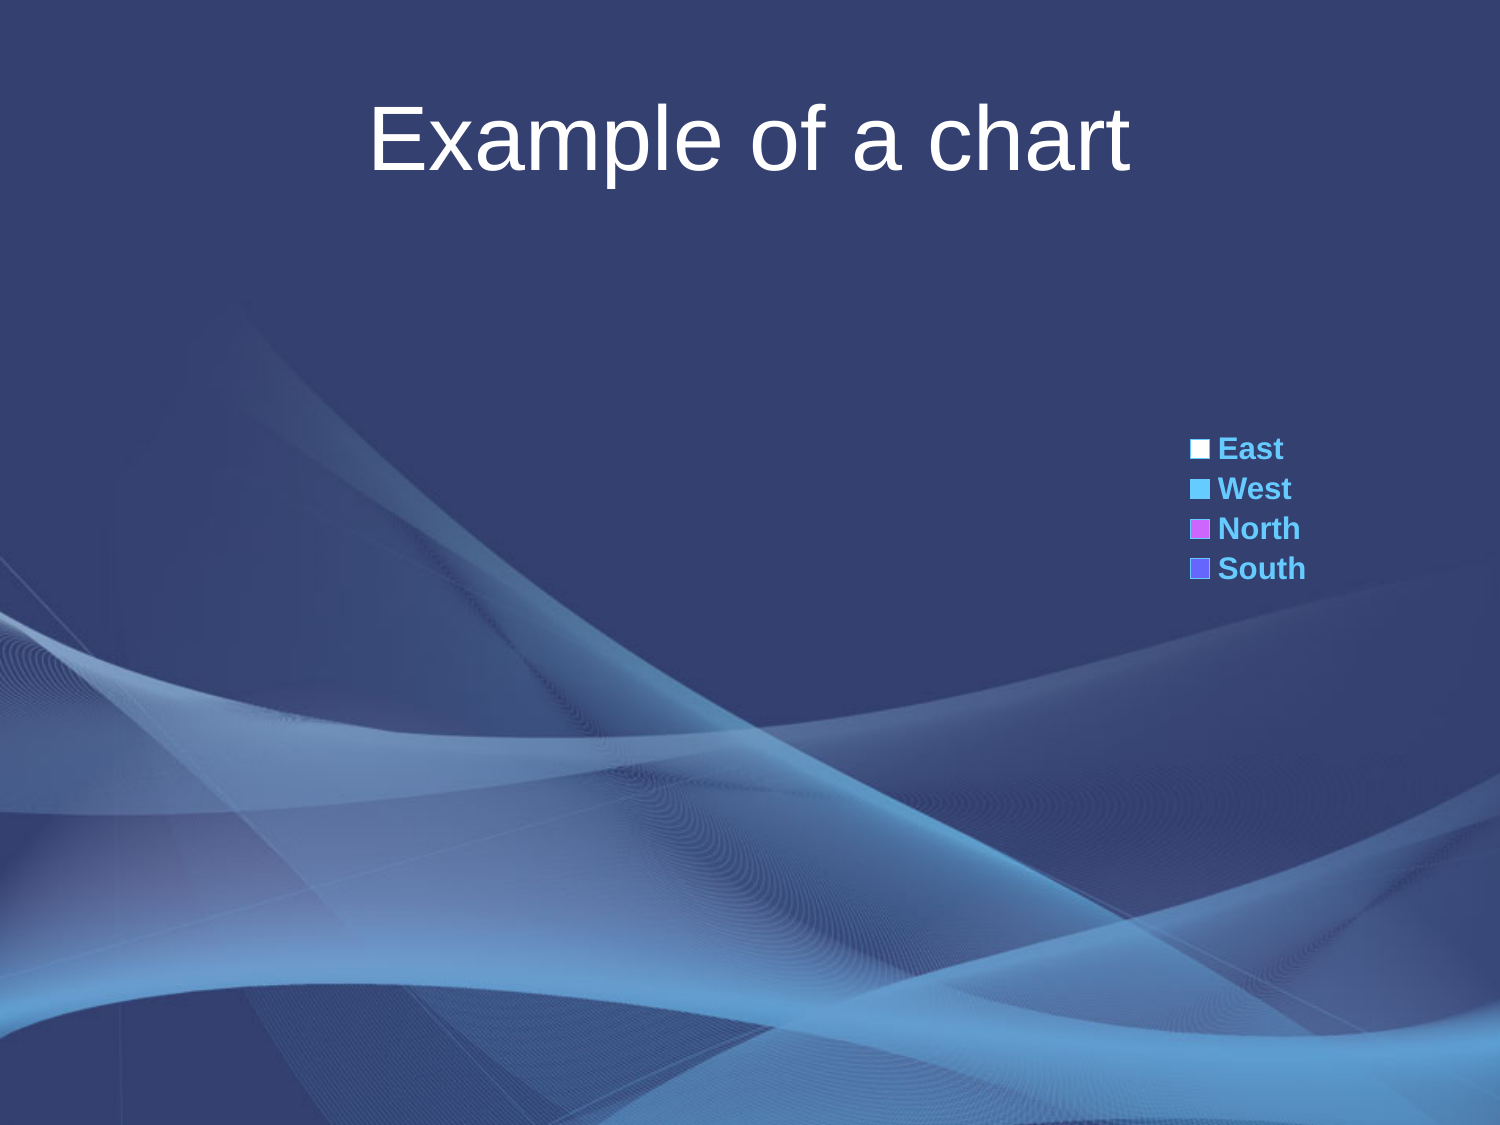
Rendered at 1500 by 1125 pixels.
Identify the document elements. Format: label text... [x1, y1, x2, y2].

title Example of a chart [75, 45, 1426, 233]
chart [332, 200, 1328, 817]
picture [0, 0, 1500, 1125]
